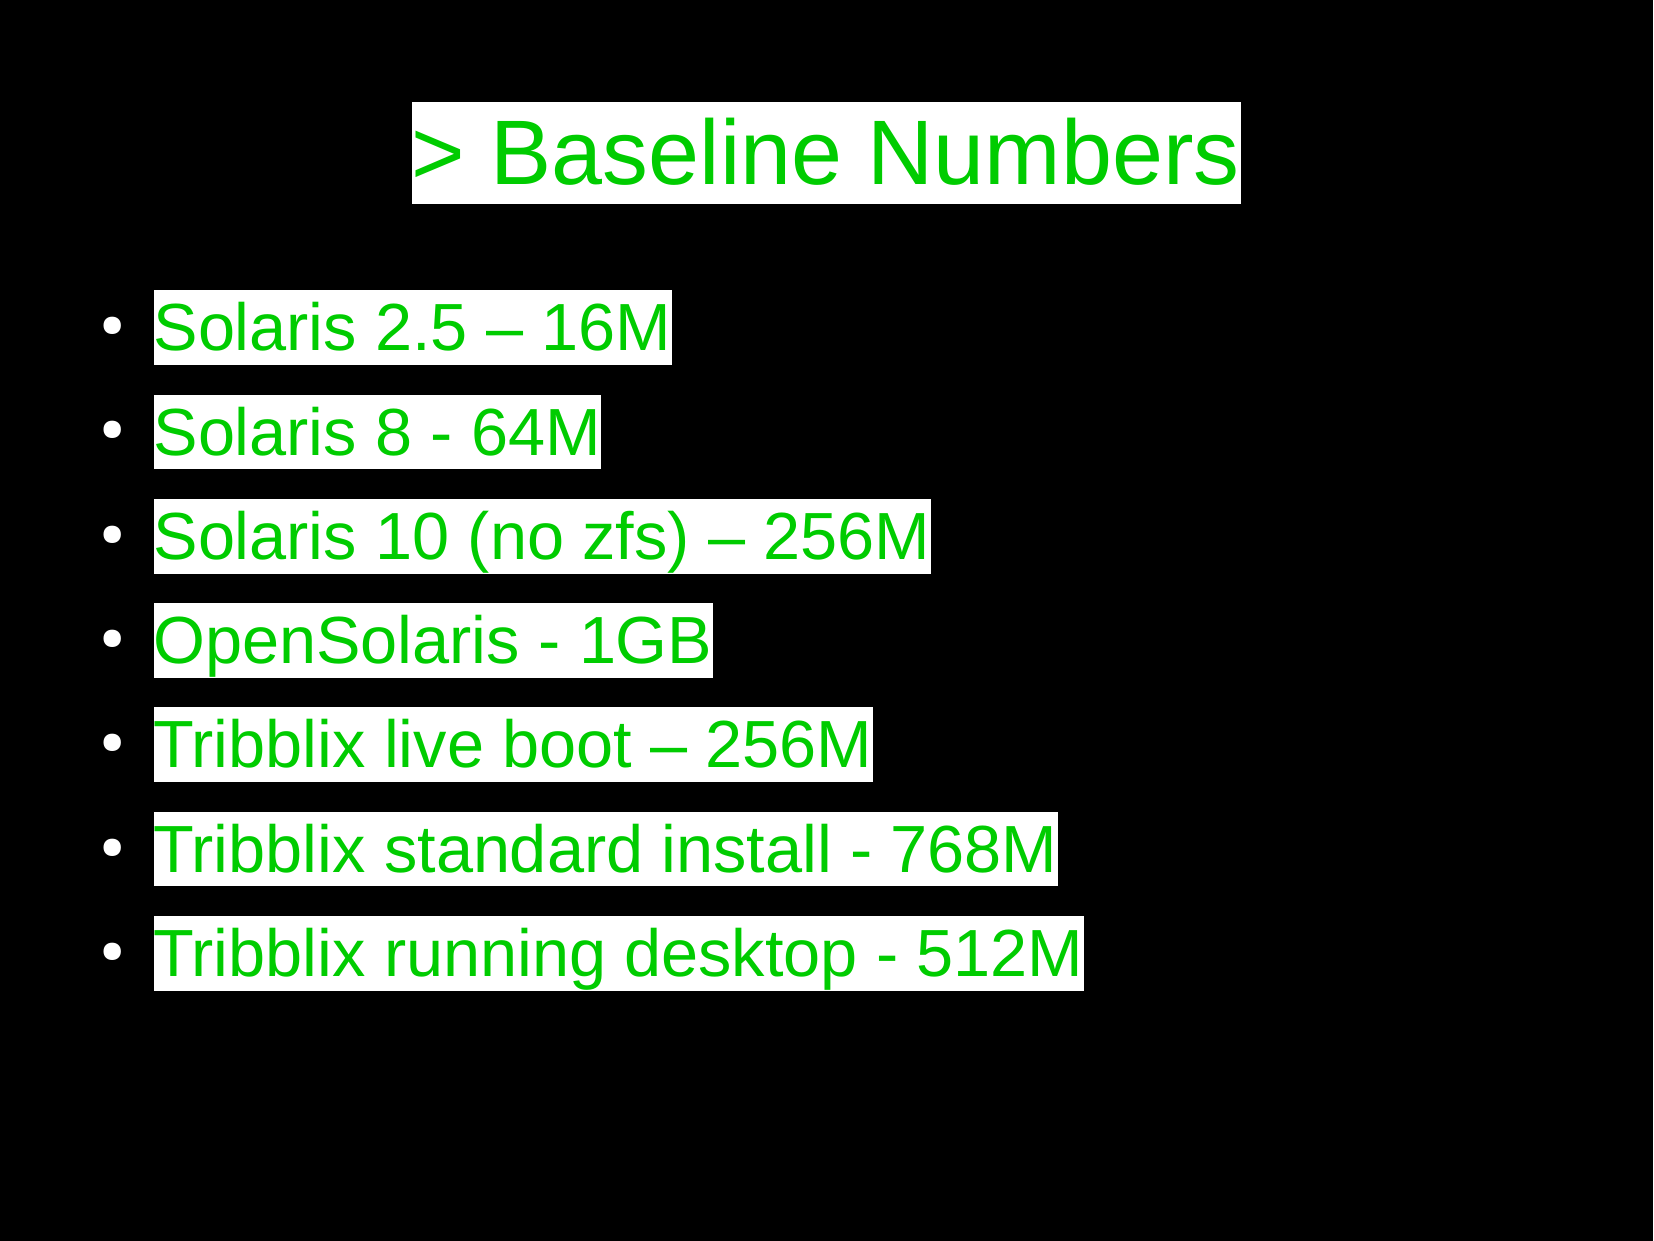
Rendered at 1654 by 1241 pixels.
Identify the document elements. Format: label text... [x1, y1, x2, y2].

list Solaris 2.5 – 16M Solaris 8 - 64M Solaris 10 (no zfs) – 256M OpenSolaris - 1GB Tribblix live boot – 256M Tribblix standard install - 768M Tribblix running desktop - 512M [82, 290, 1571, 1010]
title > Baseline Numbers [82, 49, 1571, 257]
